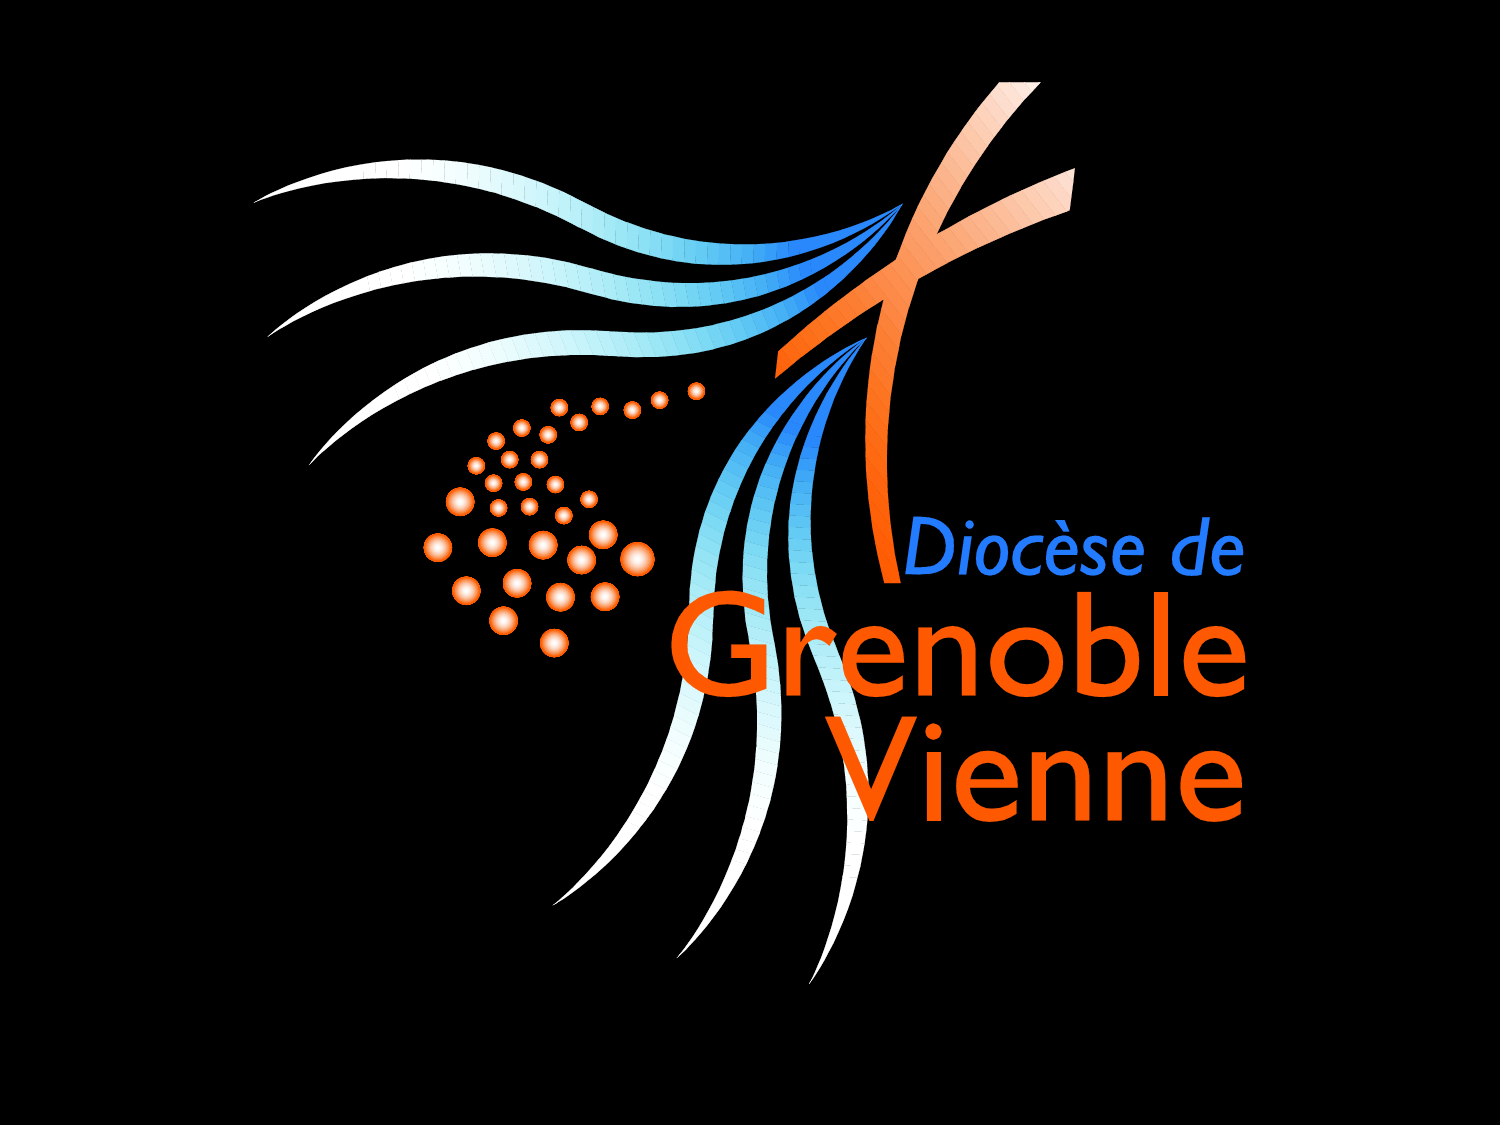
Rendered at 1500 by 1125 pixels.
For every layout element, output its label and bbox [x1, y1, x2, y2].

picture [253, 78, 1247, 984]
